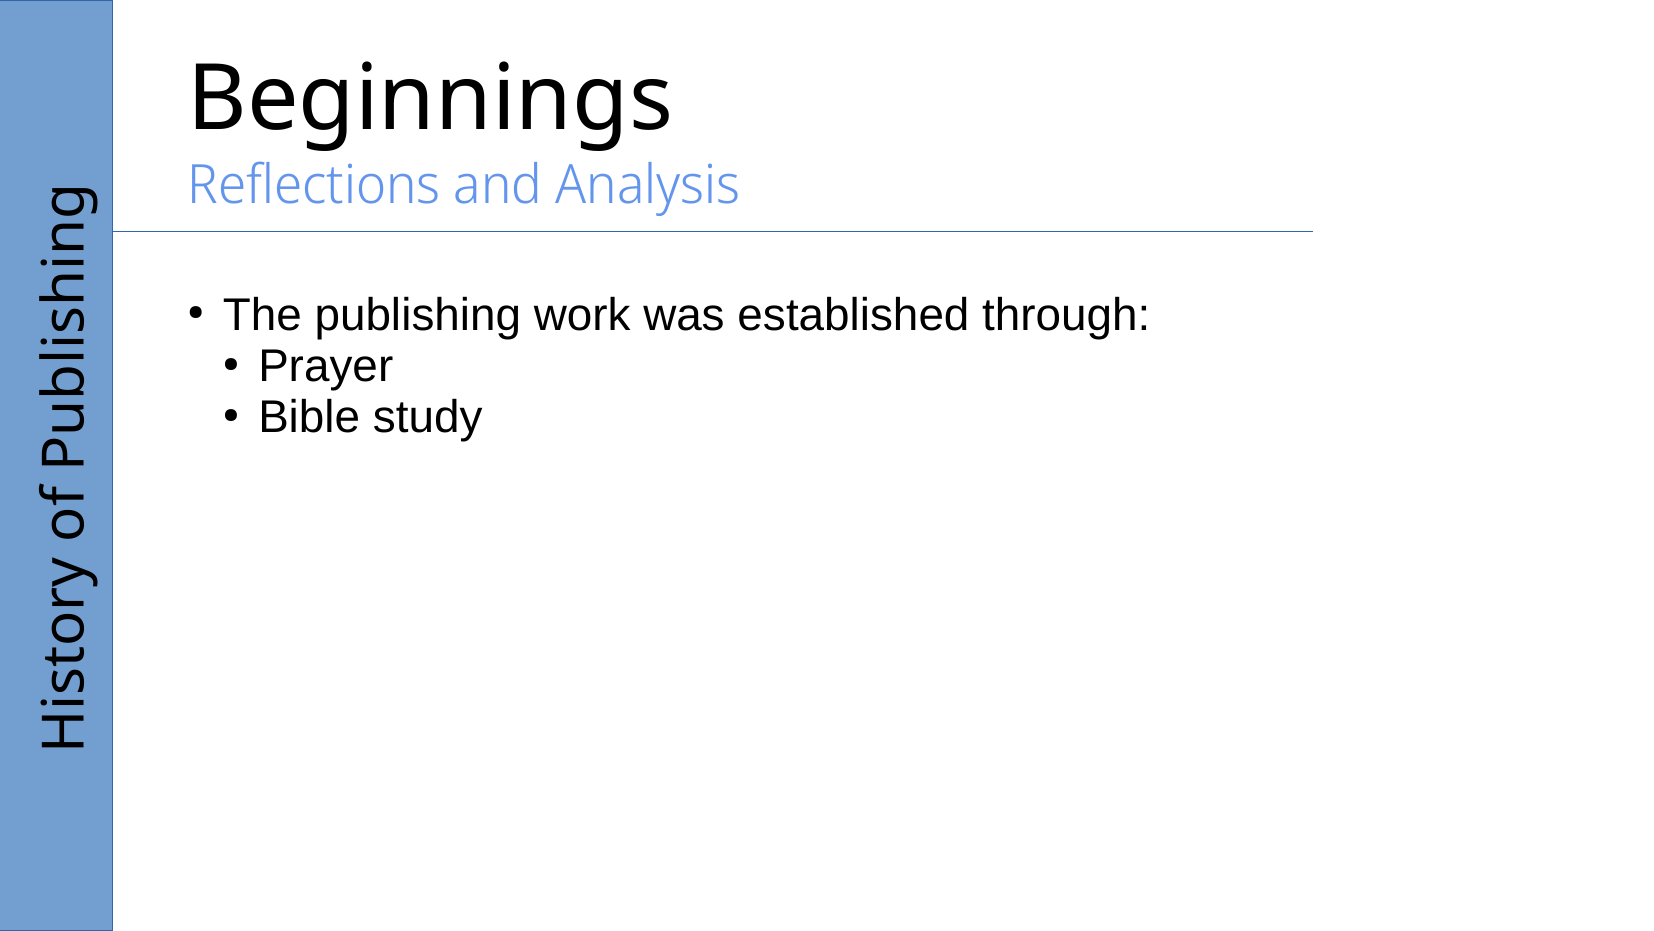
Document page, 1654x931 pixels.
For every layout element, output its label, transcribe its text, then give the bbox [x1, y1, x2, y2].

subtitle The publishing work was established through: Prayer Bible study [187, 288, 1313, 863]
title Reflections and Analysis [187, 125, 1571, 239]
text_box [0, 0, 113, 931]
text_box History of Publishing [13, 37, 105, 901]
title Beginnings [187, 33, 1571, 125]
